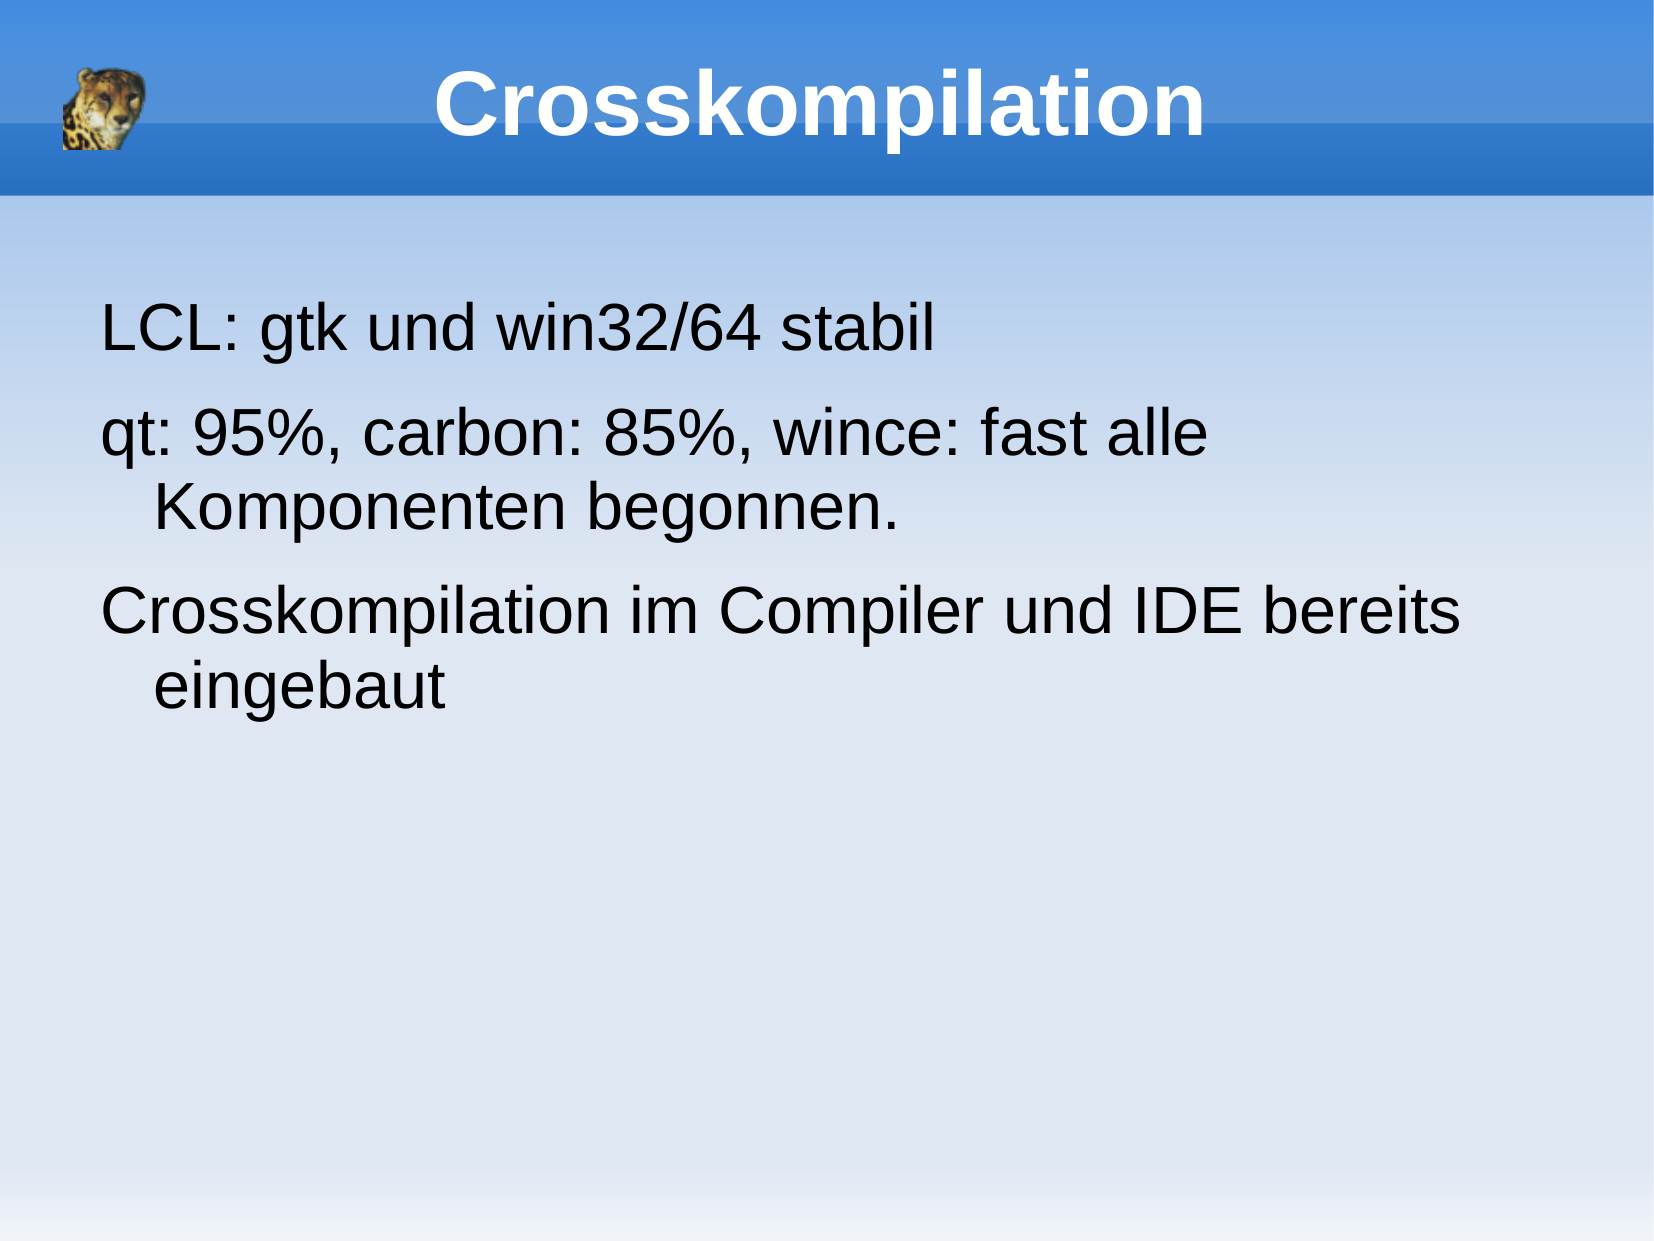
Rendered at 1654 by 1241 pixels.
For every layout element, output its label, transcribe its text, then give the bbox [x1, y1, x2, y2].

title Crosskompilation [76, 7, 1565, 200]
list LCL: gtk und win32/64 stabil qt: 95%, carbon: 85%, wince: fast alle Komponenten begonnen. Crosskompilation im Compiler und IDE bereits eingebaut [82, 290, 1571, 1094]
picture [0, 0, 1654, 1241]
